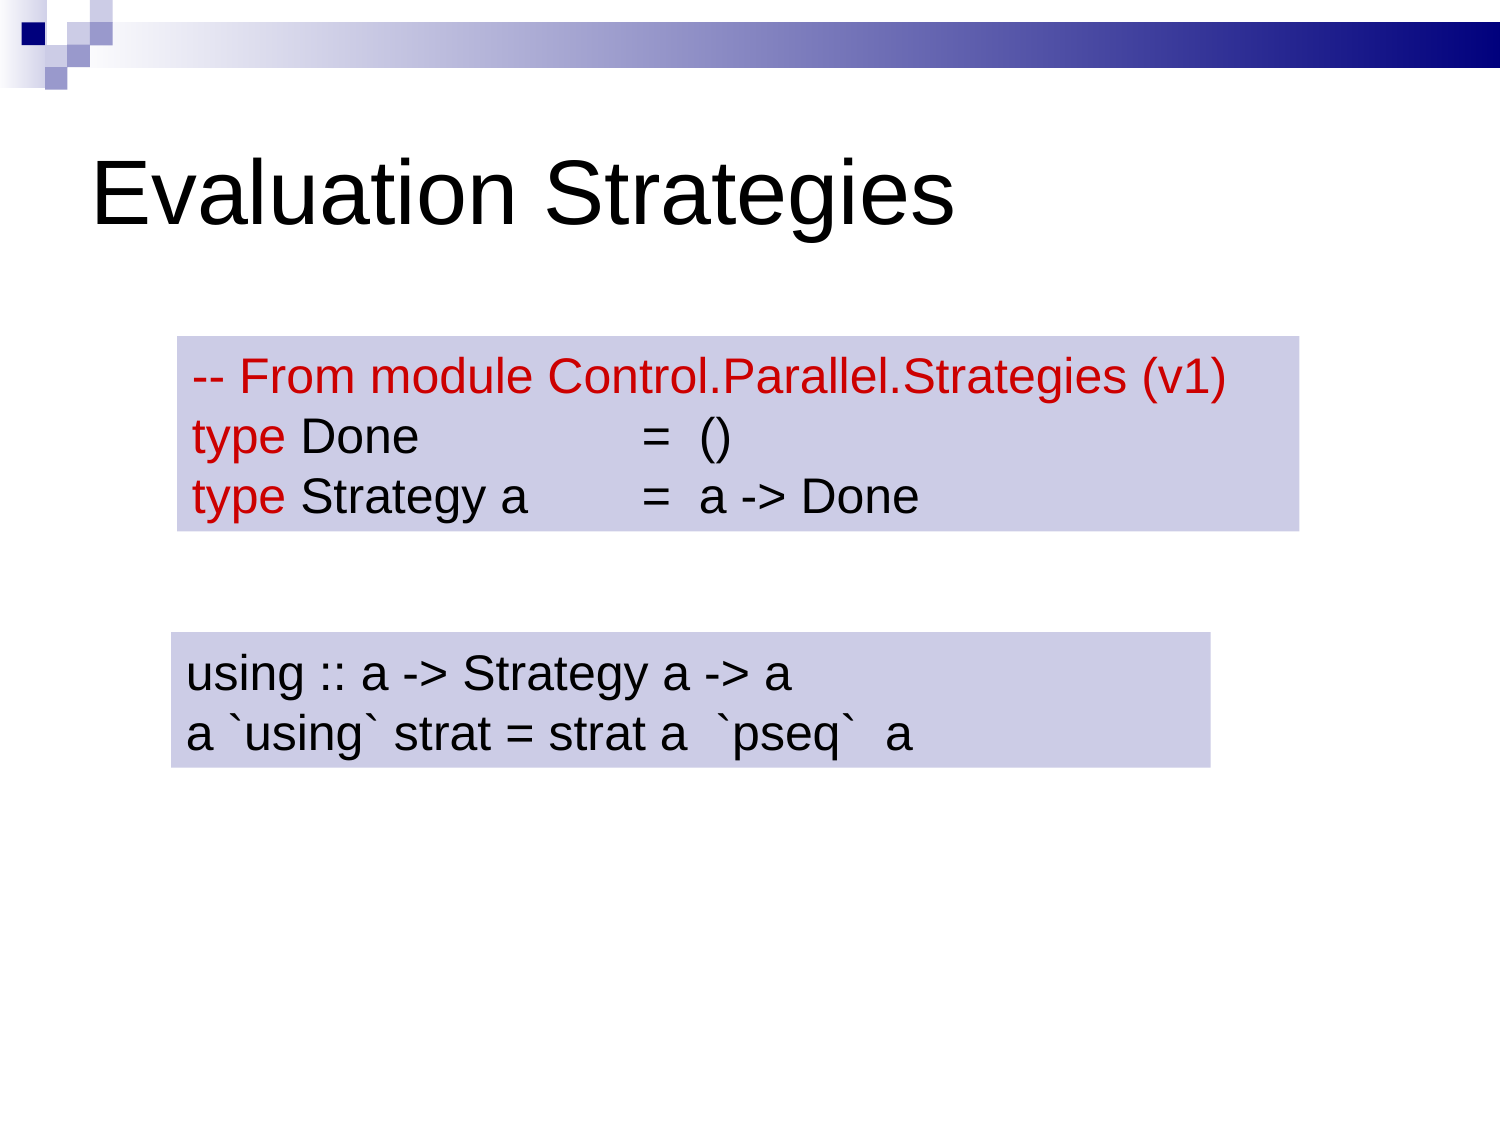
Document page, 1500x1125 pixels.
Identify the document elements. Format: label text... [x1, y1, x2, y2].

text_box using :: a -> Strategy a -> a a `using` strat = strat a `pseq` a [171, 632, 1211, 768]
text_box -- From module Control.Parallel.Strategies (v1) type Done = () type Strategy a = a -> Done [177, 336, 1300, 532]
title Evaluation Strategies [75, 75, 1426, 301]
